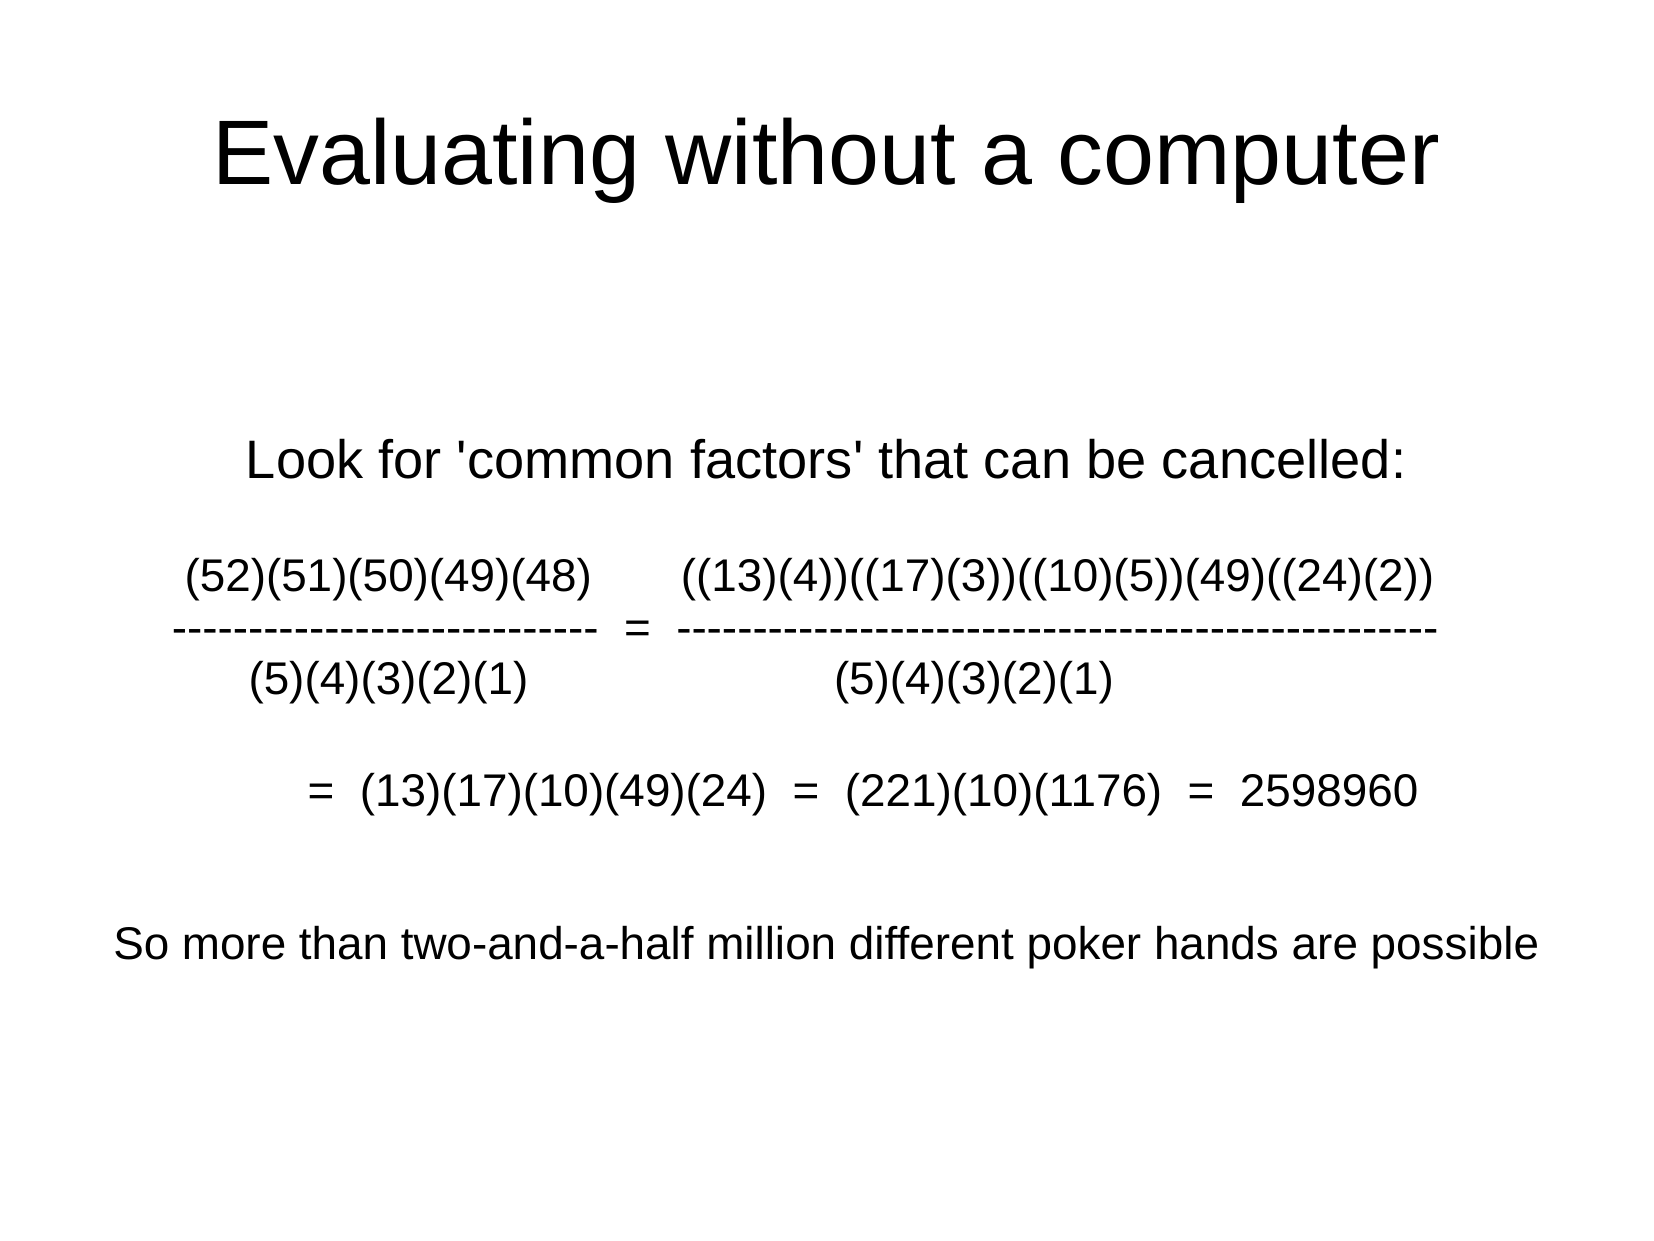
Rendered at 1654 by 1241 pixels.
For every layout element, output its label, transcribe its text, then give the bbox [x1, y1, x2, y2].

title Evaluating without a computer [82, 56, 1571, 250]
subtitle Look for 'common factors' that can be cancelled: (52)(51)(50)(49)(48) ((13)(4))((17)(3))((10)(5))(49)((24)(2)) ---------------------------- = -------------------------------------------------- (5)(4)(3)(2)(1) (5)(4)(3)(2)(1) = (13)(17)(10)(49)(24) = (221)(10)(1176) = 2598960 So more than two-and-a-half million different poker hands are possible [82, 297, 1571, 1102]
